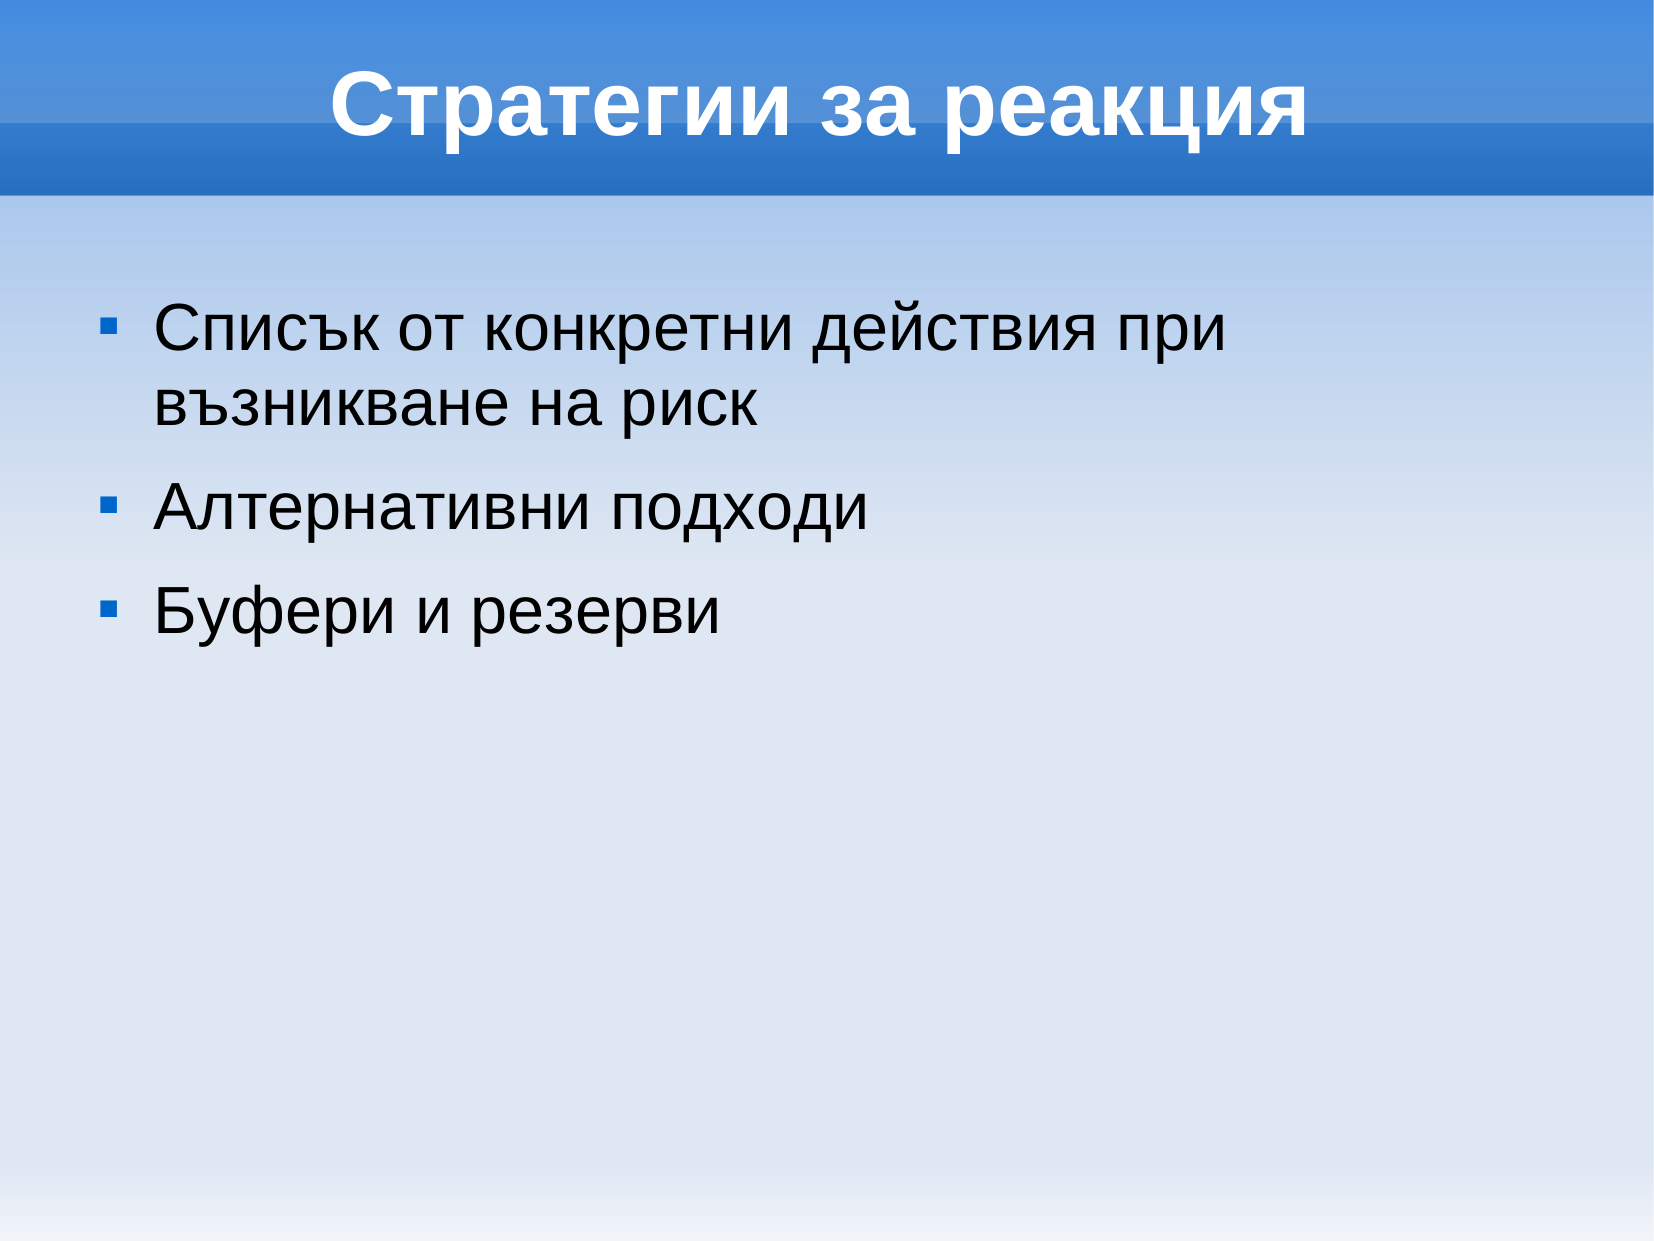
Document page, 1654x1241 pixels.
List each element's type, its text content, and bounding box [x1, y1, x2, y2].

title Стратегии за реакция [76, 0, 1565, 208]
picture [0, 0, 1654, 1241]
list Списък от конкретни действия при възникване на риск Алтернативни подходи Буфери и резерви [82, 290, 1571, 1109]
